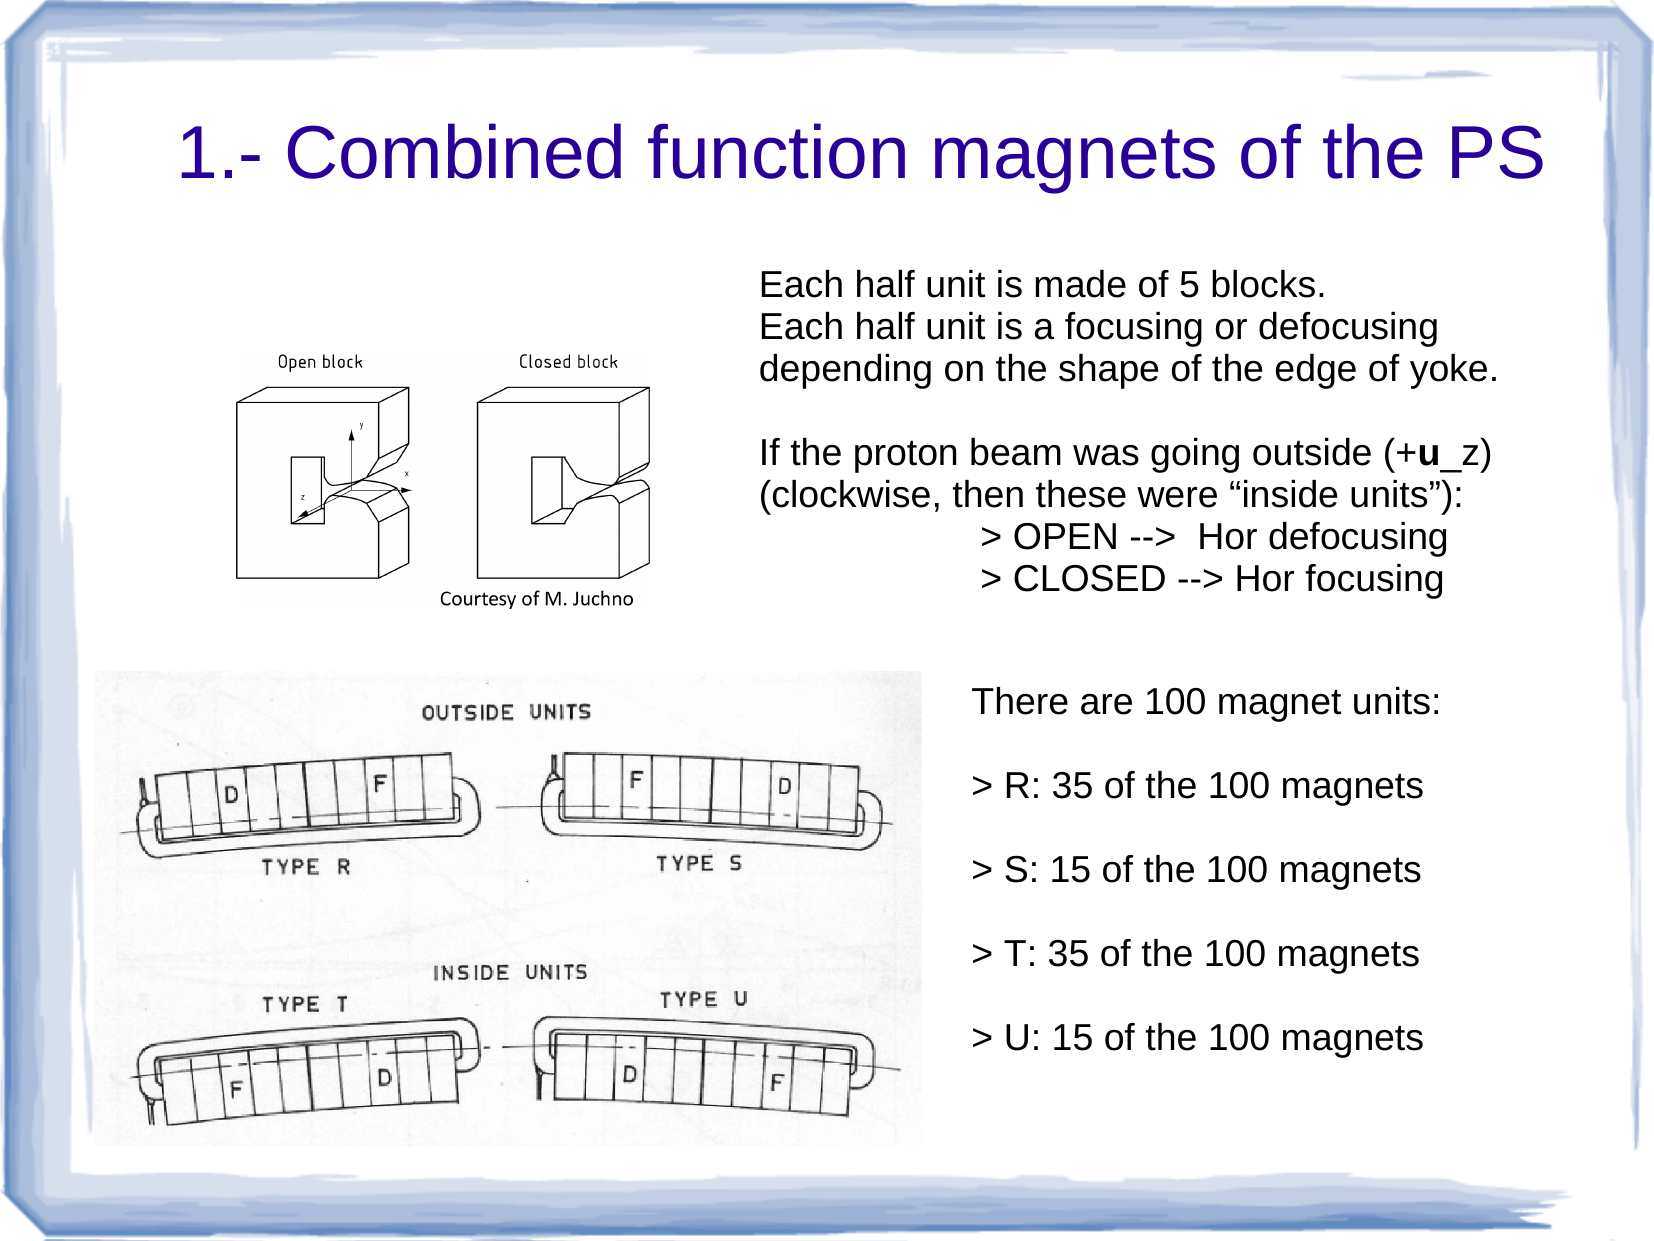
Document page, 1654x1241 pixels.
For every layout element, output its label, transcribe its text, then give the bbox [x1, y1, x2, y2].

text_box There are 100 magnet units: > R: 35 of the 100 magnets > S: 15 of the 100 magnets > T: 35 of the 100 magnets > U: 15 of the 100 magnets [956, 673, 1571, 1066]
title 1.- Combined function magnets of the PS [82, 49, 1571, 257]
text_box Each half unit is made of 5 blocks. Each half unit is a focusing or defocusing depending on the shape of the edge of yoke. If the proton beam was going outside (+u_z) (clockwise, then these were “inside units”): > OPEN --> Hor defocusing > CLOSED --> Hor focusing [744, 256, 1583, 608]
picture [0, 0, 1654, 1241]
